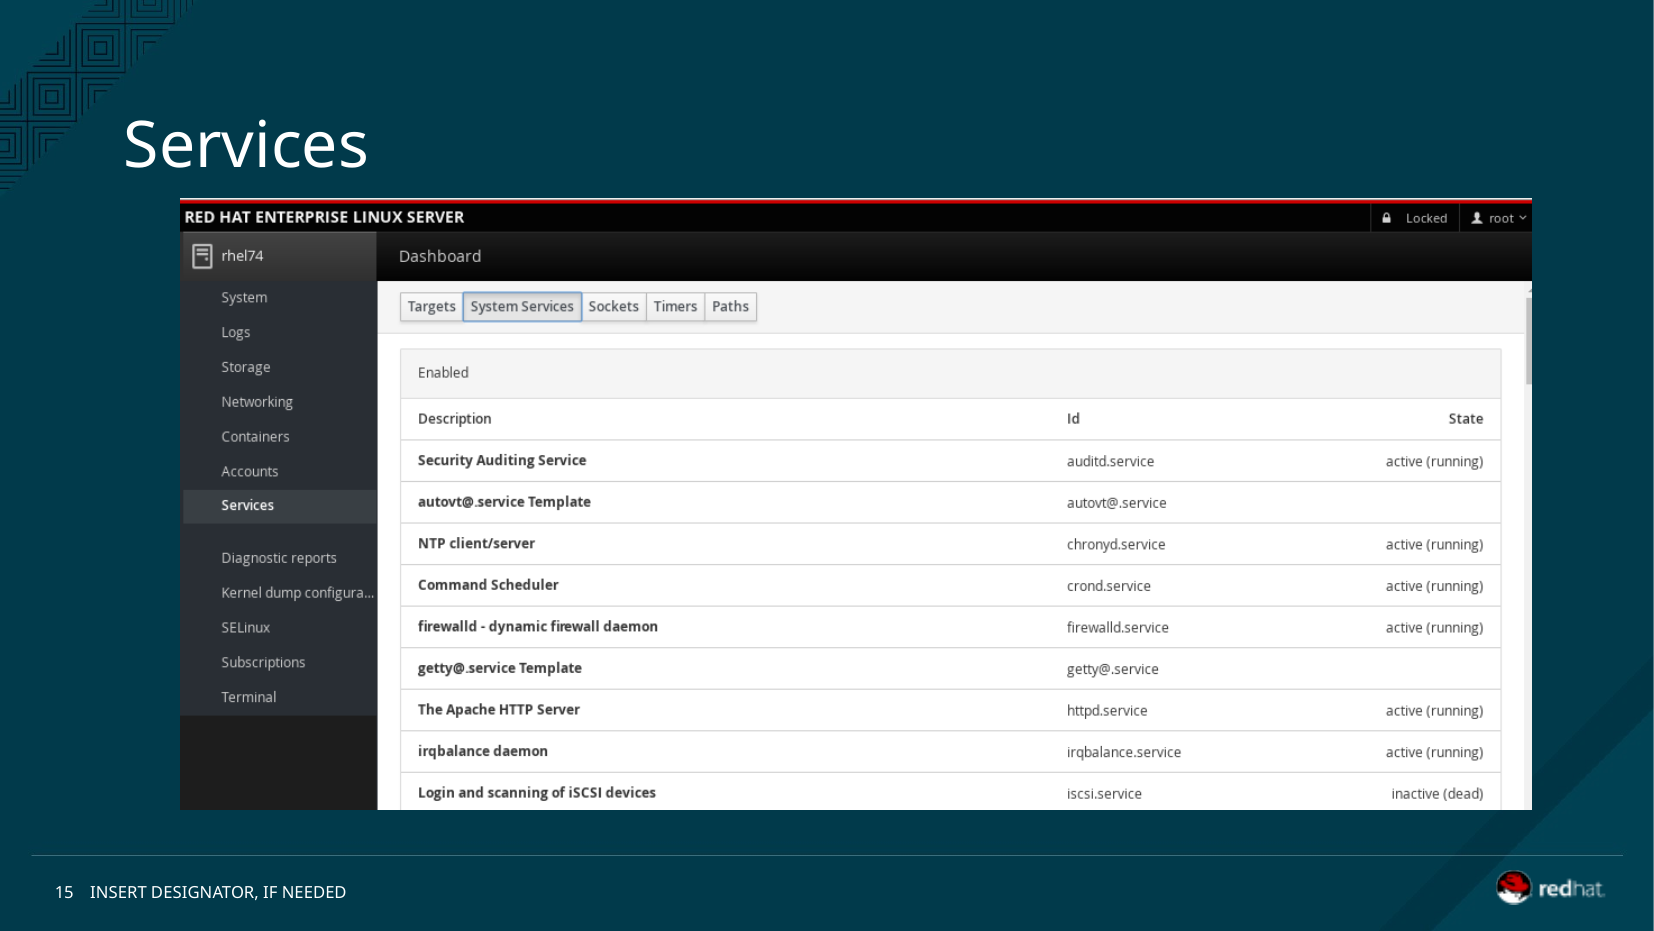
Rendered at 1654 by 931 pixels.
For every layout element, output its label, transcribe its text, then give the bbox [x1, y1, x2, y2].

picture [70, 33, 74, 61]
title Services [124, 0, 1530, 187]
picture [1497, 871, 1532, 904]
picture [1540, 879, 1605, 897]
picture [181, 199, 1531, 809]
